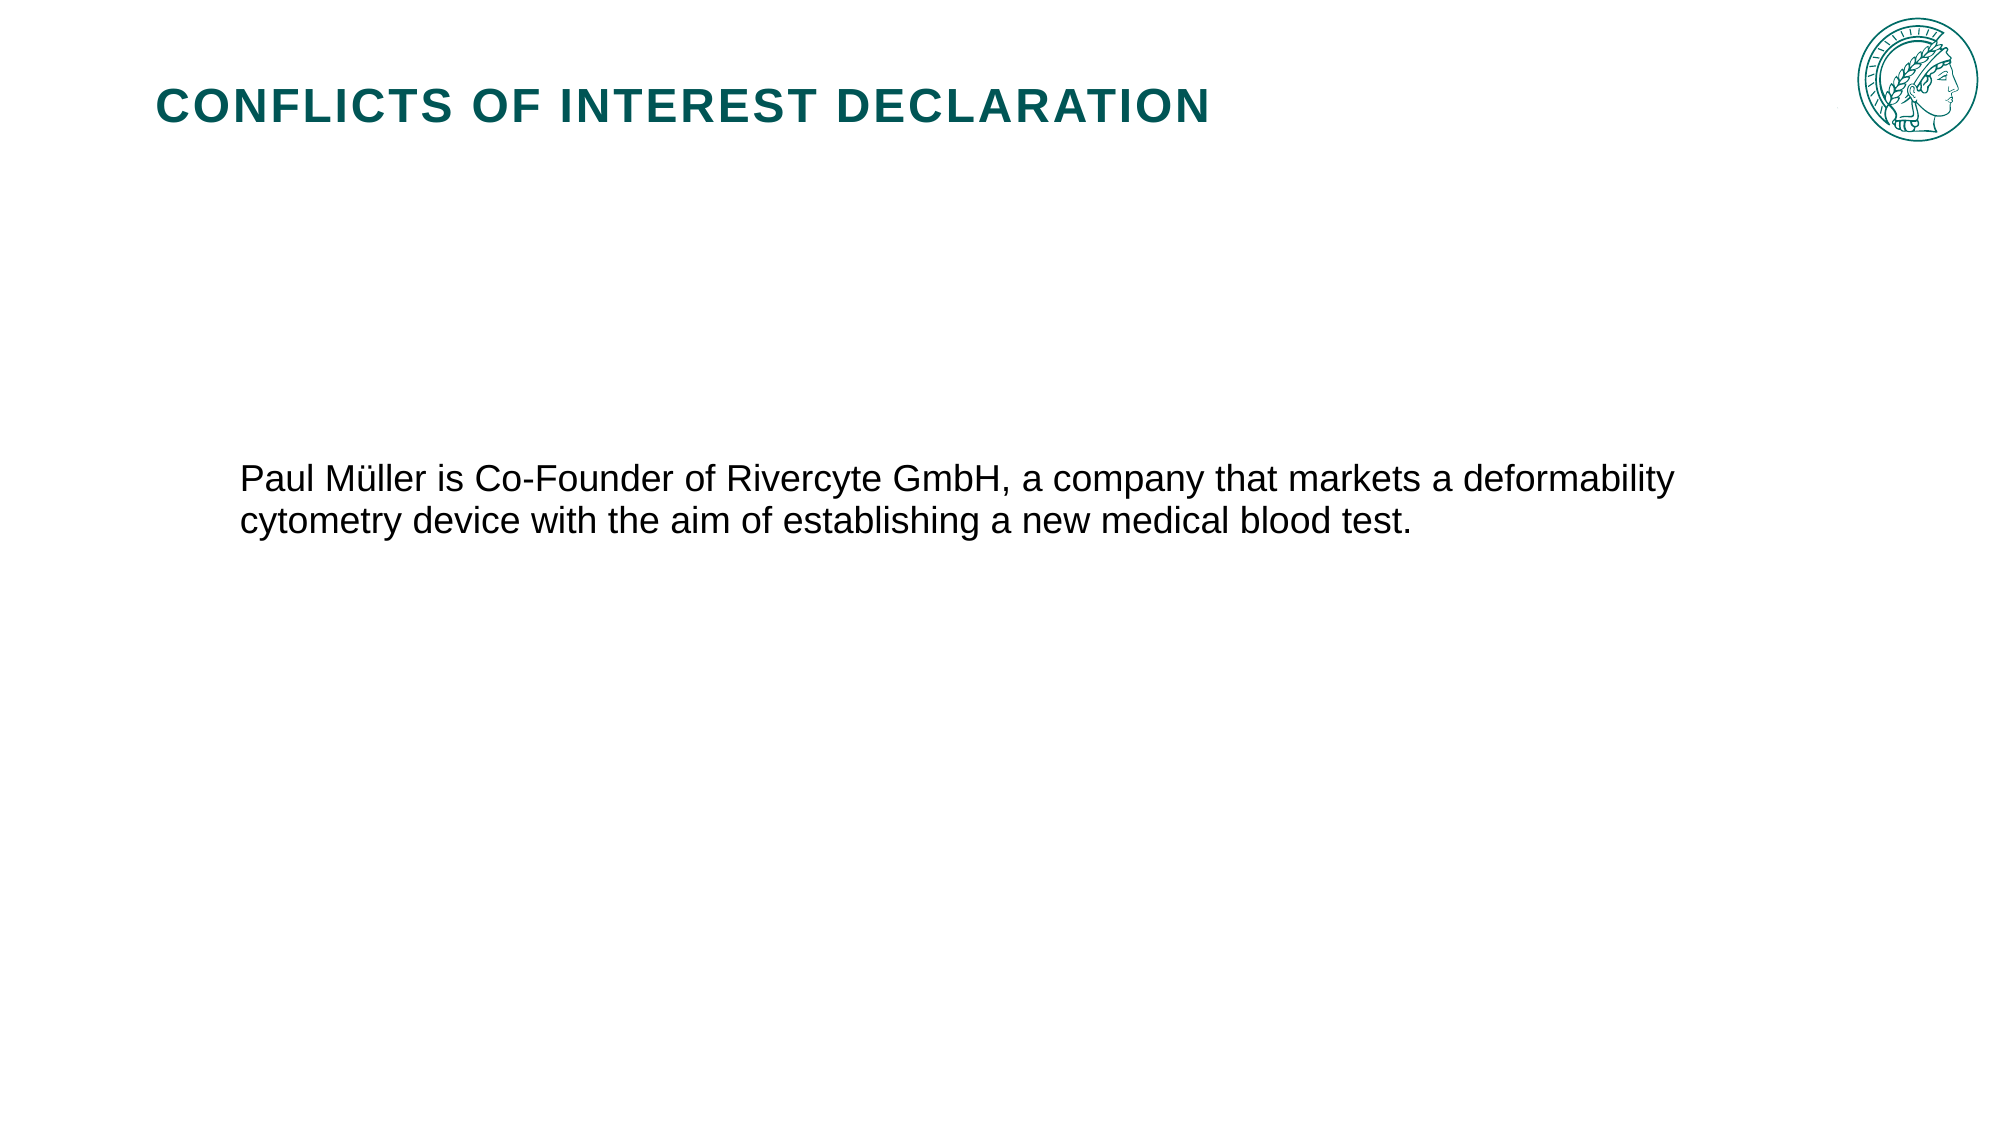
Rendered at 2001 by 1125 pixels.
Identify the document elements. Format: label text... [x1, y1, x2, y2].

title Conflicts of Interest Declaration [155, 78, 1845, 153]
text_box Paul Müller is Co-Founder of Rivercyte GmbH, a company that markets a deformability cytometry device with the aim of establishing a new medical blood test. [225, 450, 1763, 549]
